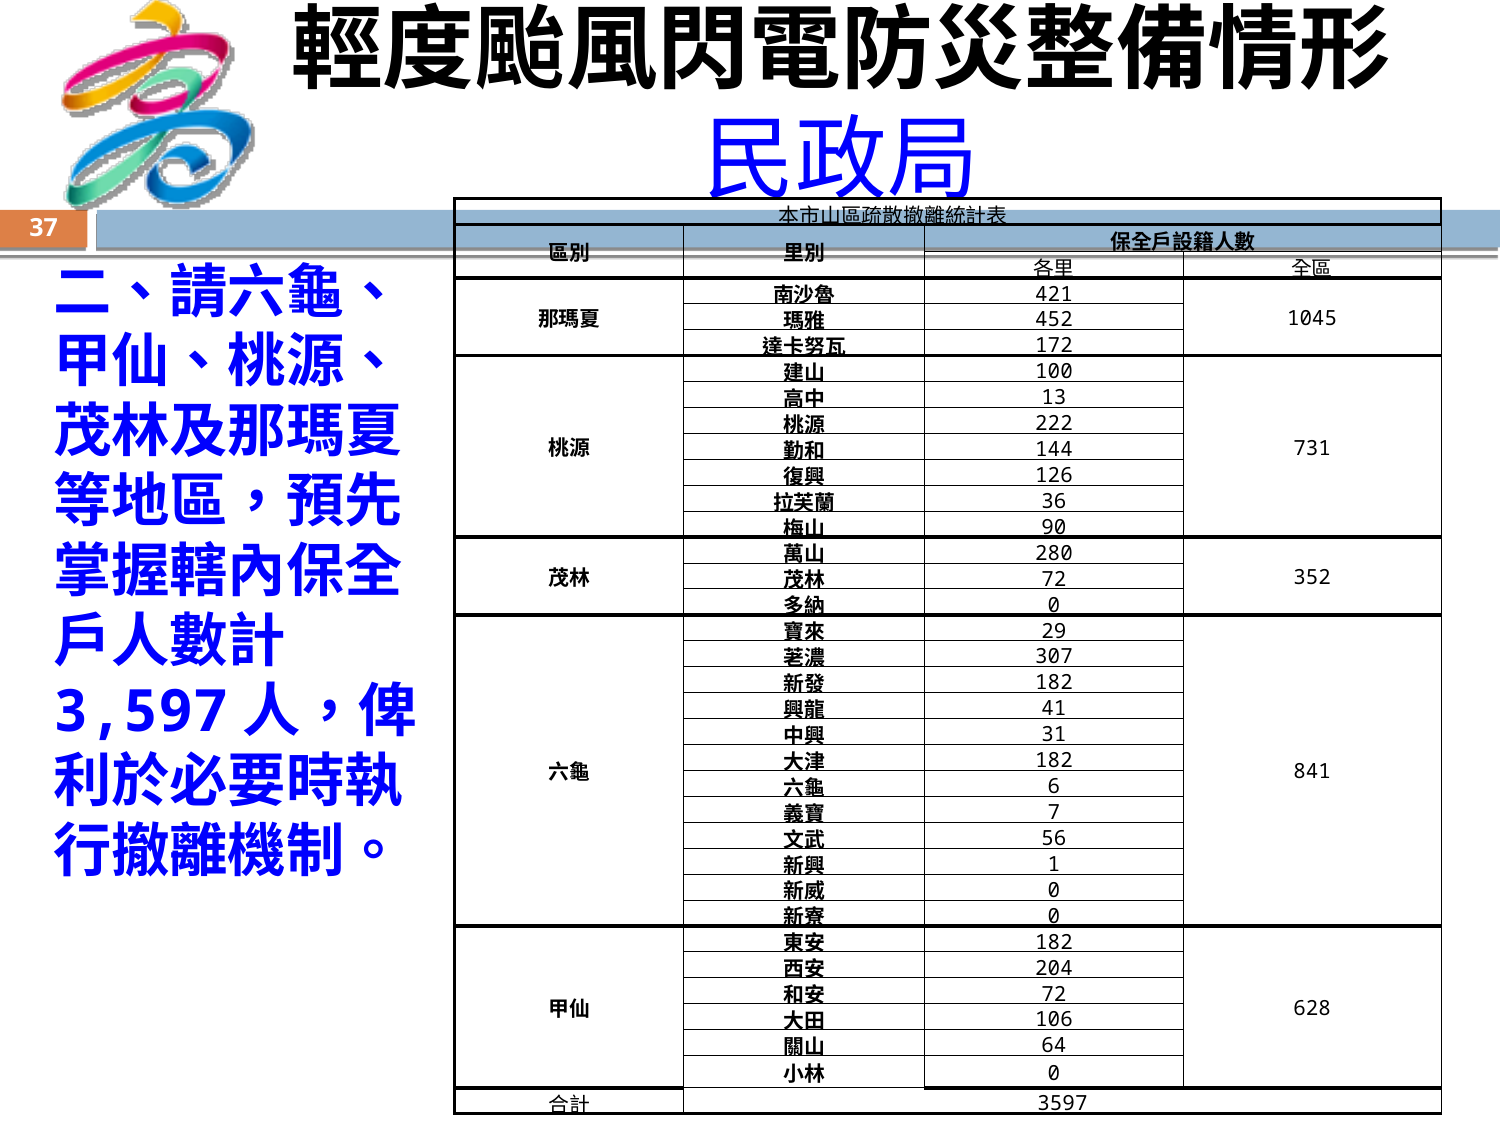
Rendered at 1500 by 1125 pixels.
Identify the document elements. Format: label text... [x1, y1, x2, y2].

table_cell 保全戶設籍人數 [925, 226, 1441, 251]
table_cell 萬山 [684, 539, 924, 563]
table_cell 大津 [684, 745, 924, 770]
table_cell 茂林 [811, 576, 818, 588]
table_cell 新發 [684, 667, 924, 692]
table_cell 731 [1184, 357, 1441, 535]
picture [41, 0, 290, 220]
table_cell 0 [925, 875, 1183, 900]
table_cell 合計 [456, 1090, 683, 1112]
table_cell 瑪雅 [684, 304, 924, 329]
slide_number <編號> [0, 208, 88, 249]
table_cell 和安 [684, 978, 924, 1003]
table_cell 182 [925, 745, 1183, 770]
table_cell 勤和 [817, 445, 821, 455]
table_cell 352 [1184, 539, 1441, 613]
table_cell 茂林 [684, 564, 924, 588]
table_cell 保全戶設籍人數 [1217, 241, 1232, 251]
table_cell 興龍 [684, 693, 924, 718]
table_cell 144 [925, 434, 1183, 459]
table_cell 義寶 [684, 797, 924, 822]
table_cell 204 [925, 952, 1183, 977]
table_cell 中興 [684, 719, 924, 744]
table_cell 復興 [789, 472, 794, 485]
table_cell 7 [925, 797, 1183, 822]
table_cell 新發 [810, 675, 817, 683]
table_cell 1 [925, 849, 1183, 874]
table_cell 茂林 [456, 539, 683, 613]
table_cell 梅山 [684, 512, 924, 535]
table_cell 90 [925, 512, 1183, 535]
table_cell 興龍 [788, 714, 799, 718]
table_cell 建山 [684, 357, 924, 381]
table_cell 452 [925, 304, 1183, 329]
table_cell 六龜 [684, 771, 924, 796]
table_cell 31 [925, 719, 1183, 744]
table_cell 茂林 [787, 579, 795, 588]
table_cell 復興 [684, 460, 924, 485]
table_cell 區別 [456, 226, 683, 276]
table_cell 那瑪夏 [456, 280, 683, 354]
table_cell 64 [925, 1030, 1183, 1055]
table_cell 東安 [684, 928, 924, 951]
table_cell 中興 [809, 740, 820, 744]
table_cell 172 [925, 330, 1183, 354]
table_cell 勤和 [684, 434, 924, 459]
table_cell 桃源 [456, 357, 683, 535]
table_cell 新寮 [684, 901, 924, 924]
table_cell 荖濃 [684, 641, 924, 666]
table_cell 新威 [795, 890, 799, 900]
table_cell 大田 [684, 1004, 924, 1029]
table_cell 0 [925, 589, 1183, 613]
table_cell 41 [925, 693, 1183, 718]
table_cell 6 [925, 771, 1183, 796]
table_cell 72 [925, 978, 1183, 1003]
table_cell 182 [925, 928, 1183, 951]
table_cell 421 [925, 280, 1183, 303]
table_cell 六龜 [456, 617, 683, 924]
table_cell 13 [925, 382, 1183, 407]
table_cell 甲仙 [456, 928, 683, 1086]
table_cell 72 [925, 564, 1183, 588]
table_cell 182 [925, 667, 1183, 692]
table_cell 桃源 [684, 408, 924, 433]
table_cell 222 [925, 408, 1183, 433]
table_cell 復興 [809, 481, 820, 485]
table_cell 3597 [684, 1088, 1441, 1112]
text_box 二、請六龜、甲仙、桃源、茂林及那瑪夏等地區，預先掌握轄內保全戶人數計3,597人，俾利於必要時執行撤離機制。 [38, 246, 450, 891]
table_cell 全區 [1184, 252, 1441, 276]
table_cell 關山 [684, 1030, 924, 1055]
table_cell 南沙魯 [684, 280, 924, 303]
table_cell 高中 [684, 382, 924, 407]
table_cell 西安 [684, 952, 924, 977]
table_cell 文武 [790, 835, 797, 841]
table_cell 大津 [788, 762, 799, 770]
table_cell 106 [925, 1004, 1183, 1029]
table_cell 0 [925, 901, 1183, 924]
table_cell 西安 [788, 966, 799, 974]
table_cell 文武 [684, 823, 924, 848]
table_cell 0 [925, 1056, 1183, 1086]
table_cell 56 [925, 823, 1183, 848]
table_cell 新興 [684, 849, 924, 874]
table_cell 126 [925, 460, 1183, 485]
table_header 本市山區疏散撤離統計表 [456, 200, 1440, 223]
table_cell 大田 [788, 1021, 799, 1029]
table_cell 和安 [796, 989, 800, 999]
table_cell 628 [1184, 928, 1441, 1086]
table_cell 新威 [684, 875, 924, 900]
table_cell 寶來 [684, 617, 924, 640]
title 輕度颱風閃電防災整備情形 民政局 [293, 19, 1500, 180]
table_cell 達卡努瓦 [684, 330, 924, 354]
table_cell 100 [925, 357, 1183, 381]
table_cell 里別 [684, 226, 924, 276]
table_cell 多納 [684, 589, 924, 613]
table_cell 各里 [925, 252, 1183, 276]
table_cell 841 [1184, 617, 1441, 924]
table_cell 小林 [684, 1056, 924, 1087]
table_cell 307 [925, 641, 1183, 666]
table_cell 拉芙蘭 [684, 486, 924, 511]
table_cell 280 [925, 539, 1183, 563]
table_cell 1045 [1184, 280, 1441, 354]
table_cell 29 [925, 617, 1183, 640]
table_cell 36 [925, 486, 1183, 511]
table_cell 新興 [809, 870, 820, 874]
